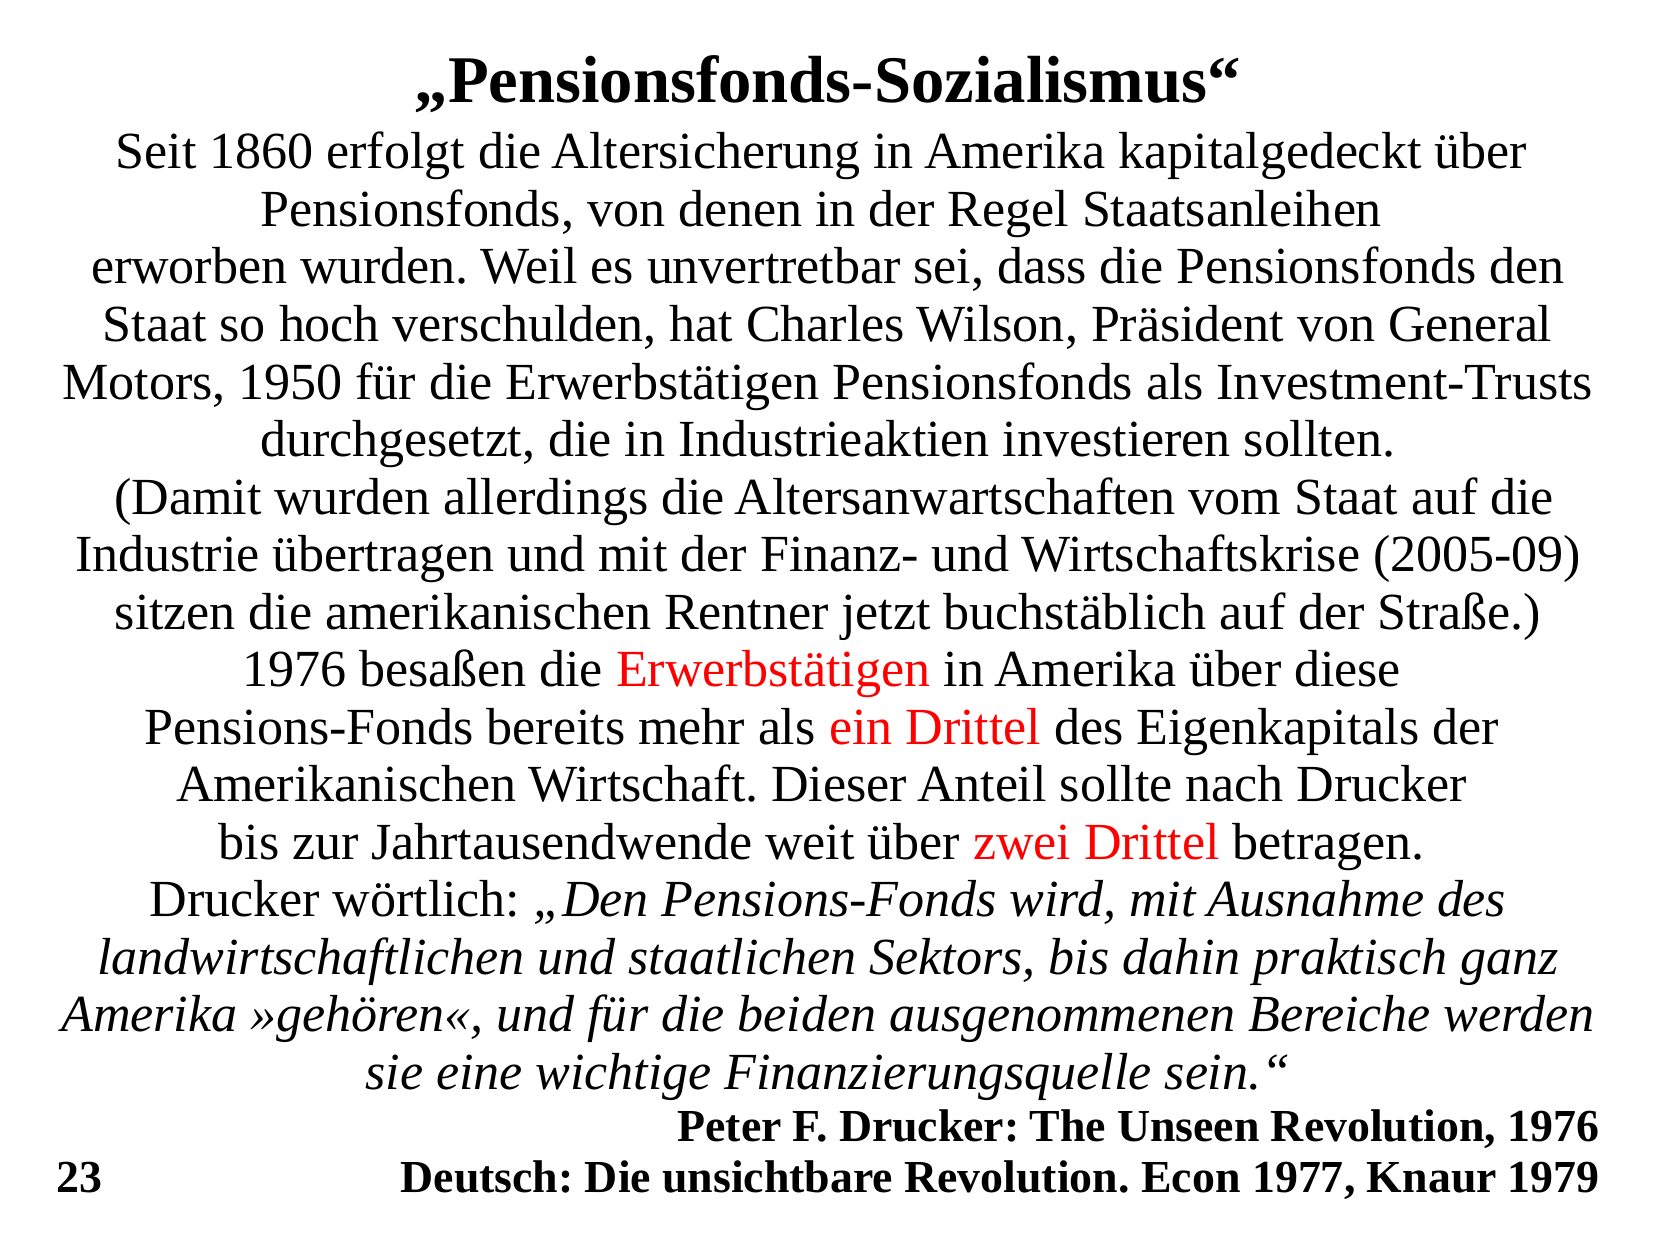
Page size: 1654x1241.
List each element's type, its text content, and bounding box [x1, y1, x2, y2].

text_box „Pensionsfonds-Sozialismus“ Seit 1860 erfolgt die Altersicherung in Amerika kapitalgedeckt über Pensionsfonds, von denen in der Regel Staatsanleihen erworben wurden. Weil es unvertretbar sei, dass die Pensionsfonds den Staat so hoch verschulden, hat Charles Wilson, Präsident von General Motors, 1950 für die Erwerbstätigen Pensionsfonds als Investment-Trusts durchgesetzt, die in Industrieaktien investieren sollten. (Damit wurden allerdings die Altersanwartschaften vom Staat auf die Industrie übertragen und mit der Finanz- und Wirtschaftskrise (2005-09) sitzen die amerikanischen Rentner jetzt buchstäblich auf der Straße.) 1976 besaßen die Erwerbstätigen in Amerika über diese Pensions-Fonds bereits mehr als ein Drittel des Eigenkapitals der Amerikanischen Wirtschaft. Dieser Anteil sollte nach Drucker bis zur Jahrtausendwende weit über zwei Drittel betragen. Drucker wörtlich: „Den Pensions-Fonds wird, mit Ausnahme des landwirtschaftlichen und staatlichen Sektors, bis dahin praktisch ganz Amerika »gehören«, und für die beiden ausgenommenen Bereiche werden sie eine wichtige Finanzierungsquelle sein.“ Peter F. Drucker: The Unseen Revolution, 1976 <Foliennummer> Deutsch: Die unsichtbare Revolution. Econ 1977, Knaur 1979 [41, 35, 1622, 1241]
